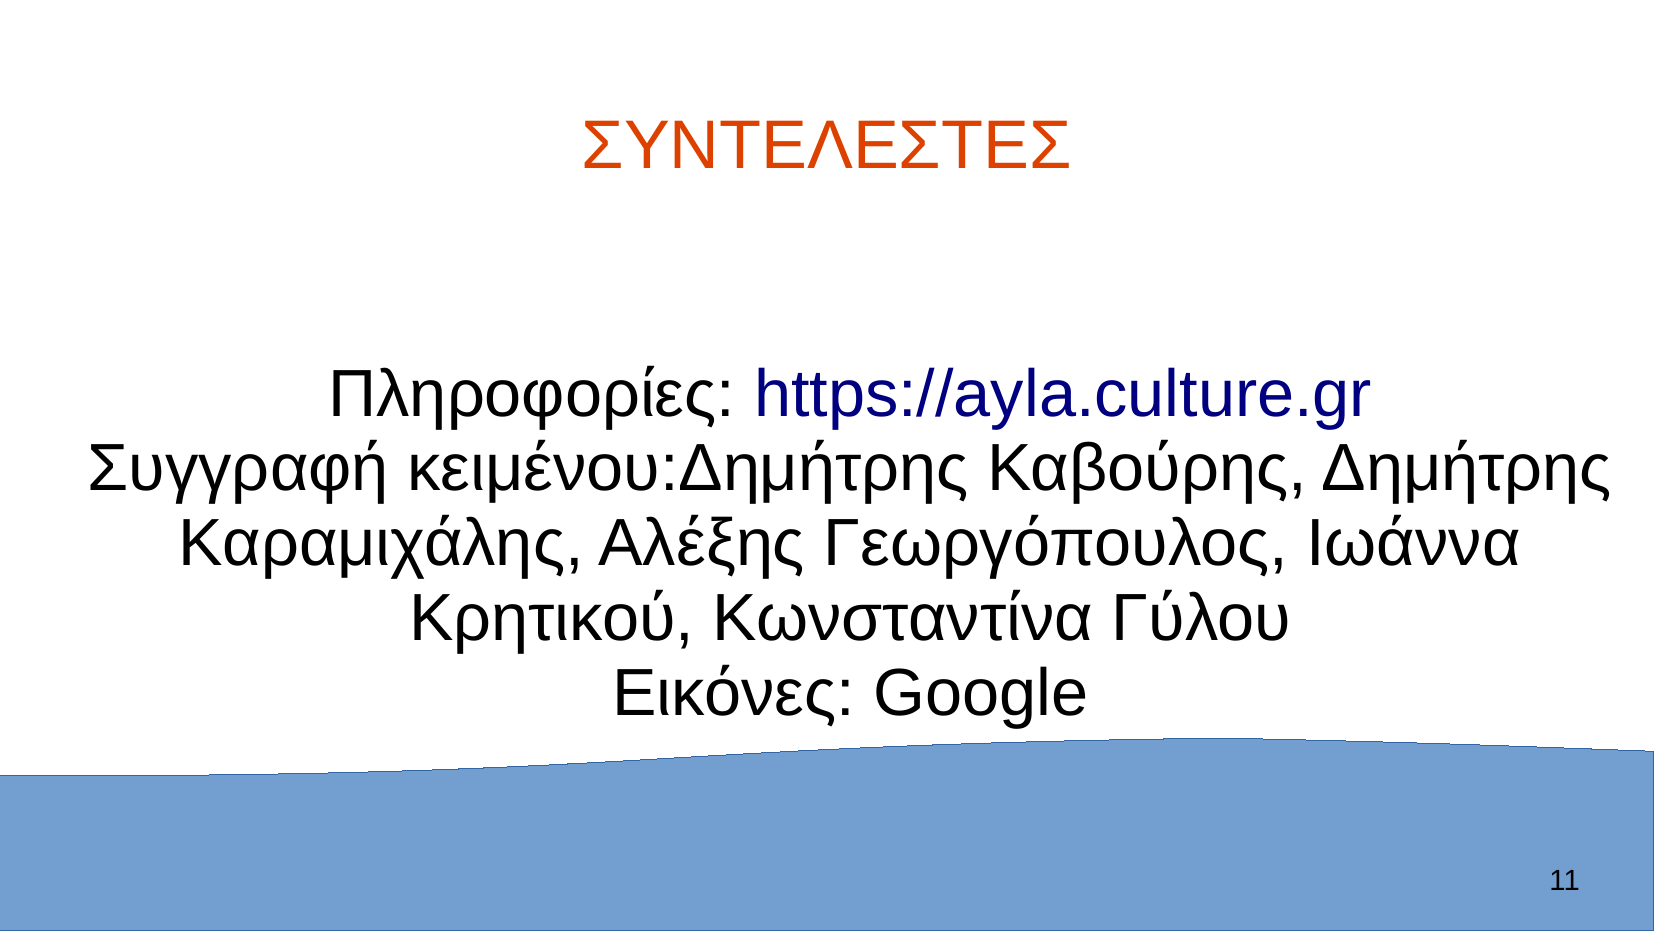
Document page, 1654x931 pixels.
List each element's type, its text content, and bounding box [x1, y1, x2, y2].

title ΣΥΝΤΕΛΕΣΤΕΣ [82, 66, 1571, 222]
subtitle Πληροφορίες: https://ayla.culture.gr Συγγραφή κειμένου:Δημήτρης Καβούρης, Δημήτρης Καραμιχάλης, Αλέξης Γεωργόπουλος, Ιωάννα Κρητικού, Κωνσταντίνα Γύλου Εικόνες: Google [76, 272, 1625, 813]
